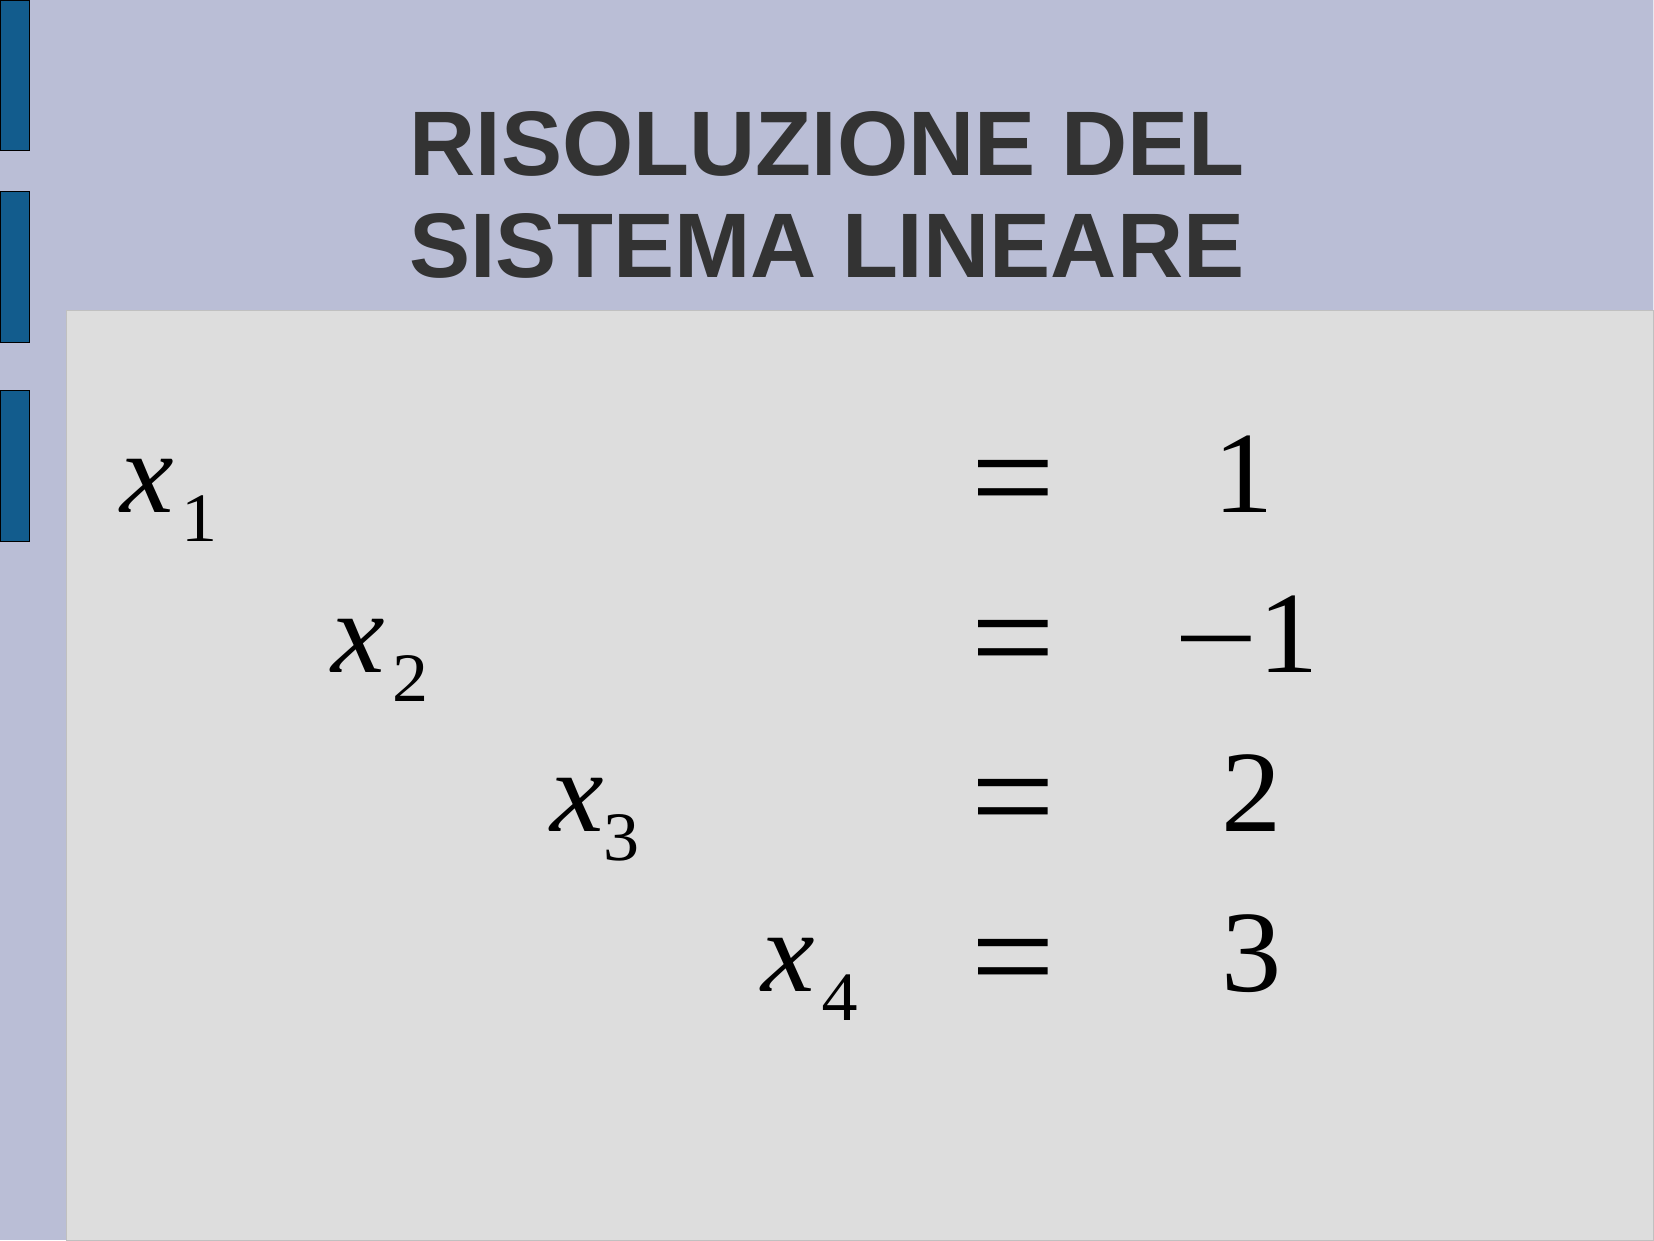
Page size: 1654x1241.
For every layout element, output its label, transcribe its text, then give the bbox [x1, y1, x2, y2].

chart [82, 396, 1350, 1034]
title RISOLUZIONE DEL SISTEMA LINEARE [121, 92, 1534, 298]
